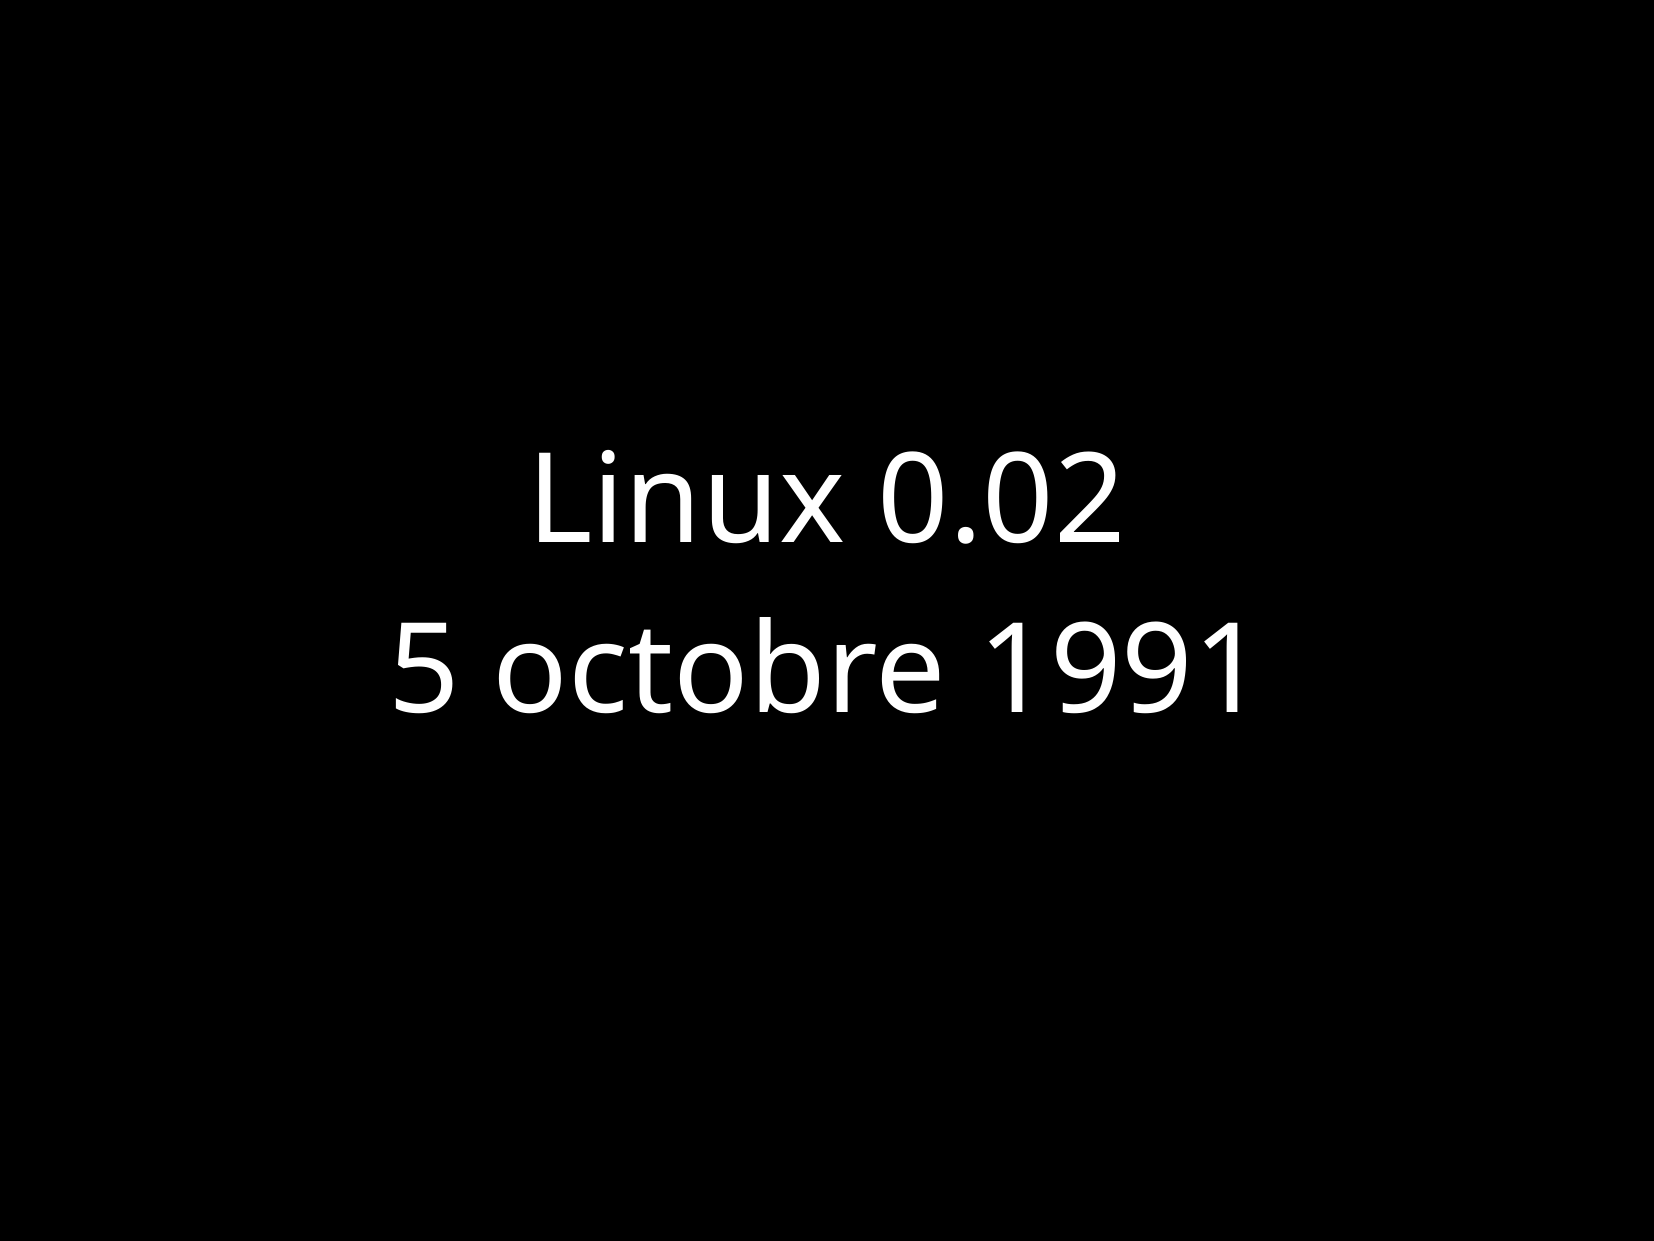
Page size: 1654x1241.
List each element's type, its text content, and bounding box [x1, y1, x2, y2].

subtitle Linux 0.02 5 octobre 1991 [82, 49, 1571, 1109]
